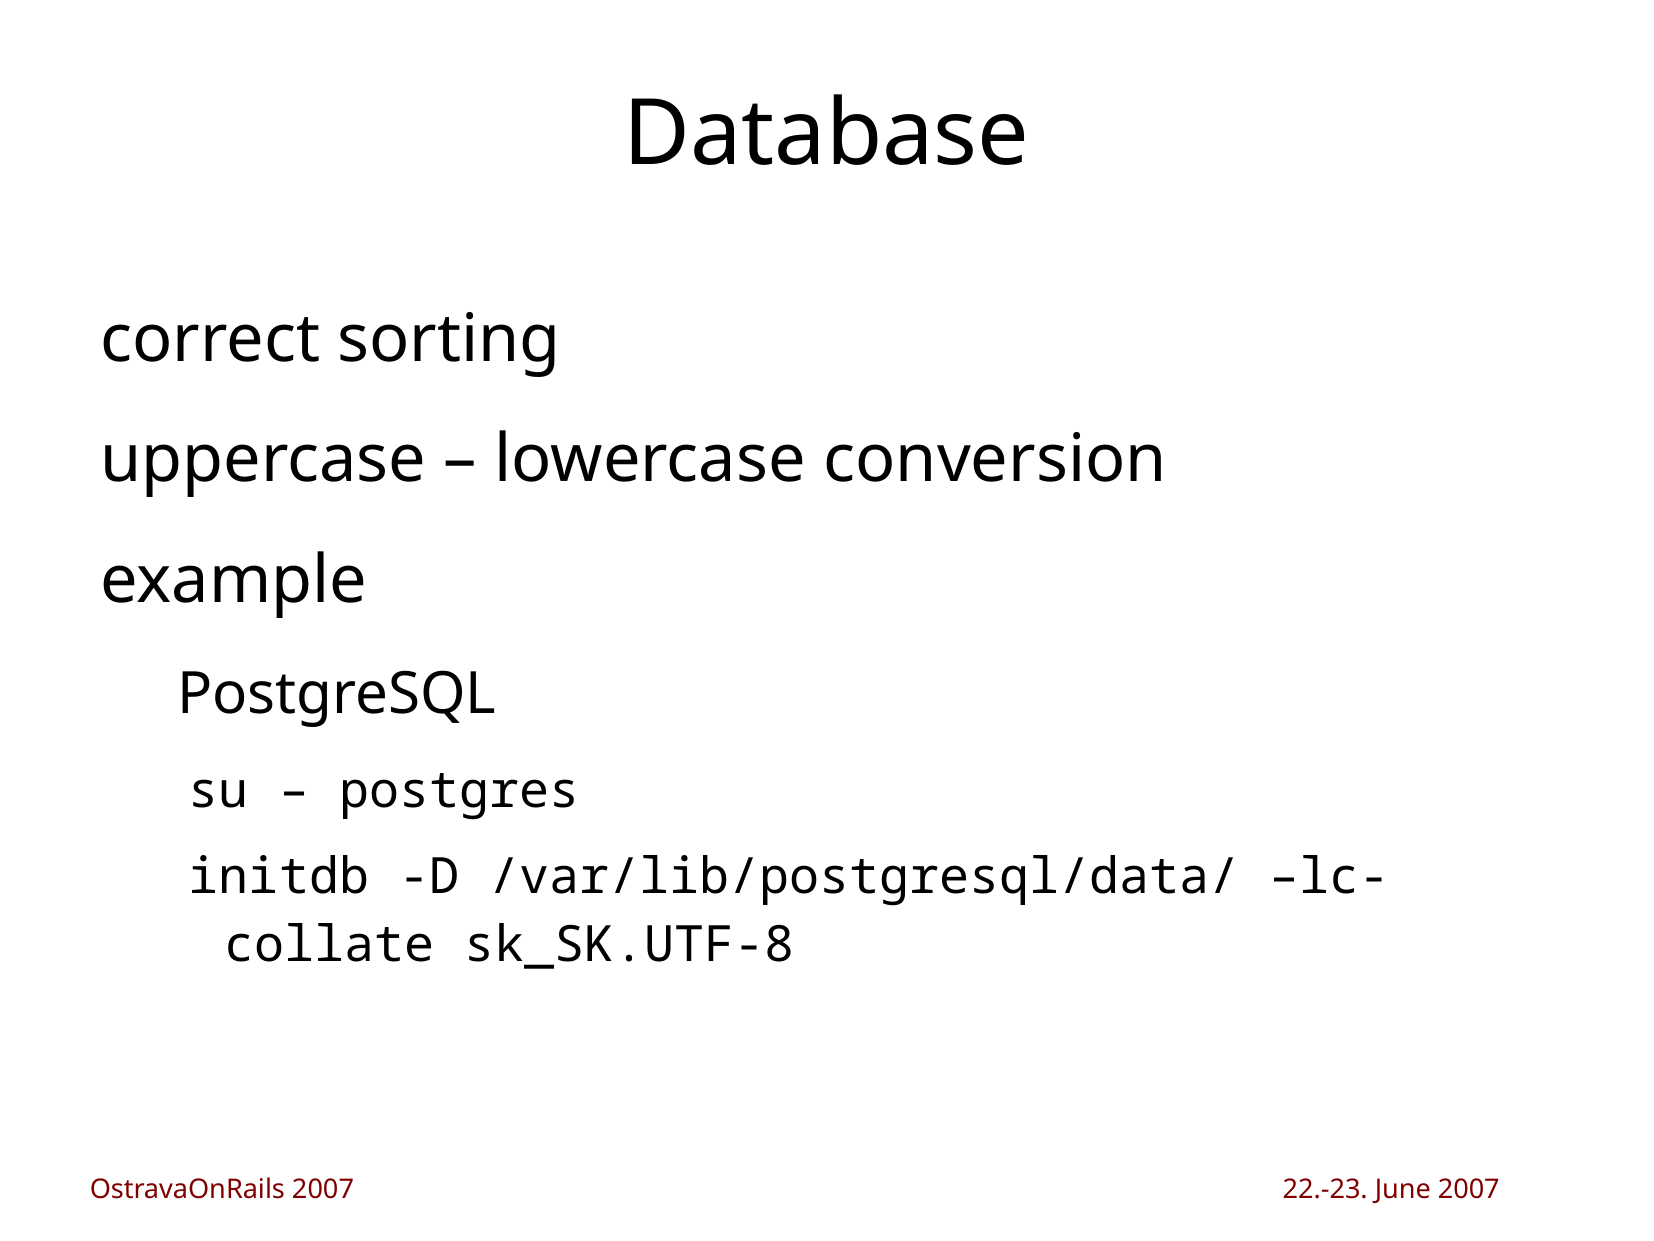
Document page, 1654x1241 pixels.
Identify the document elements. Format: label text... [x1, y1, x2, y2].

list correct sorting uppercase – lowercase conversion example PostgreSQL su – postgres initdb -D /var/lib/postgresql/data/ –lc-collate sk_SK.UTF-8 [82, 290, 1571, 1109]
title Database [82, 25, 1571, 233]
